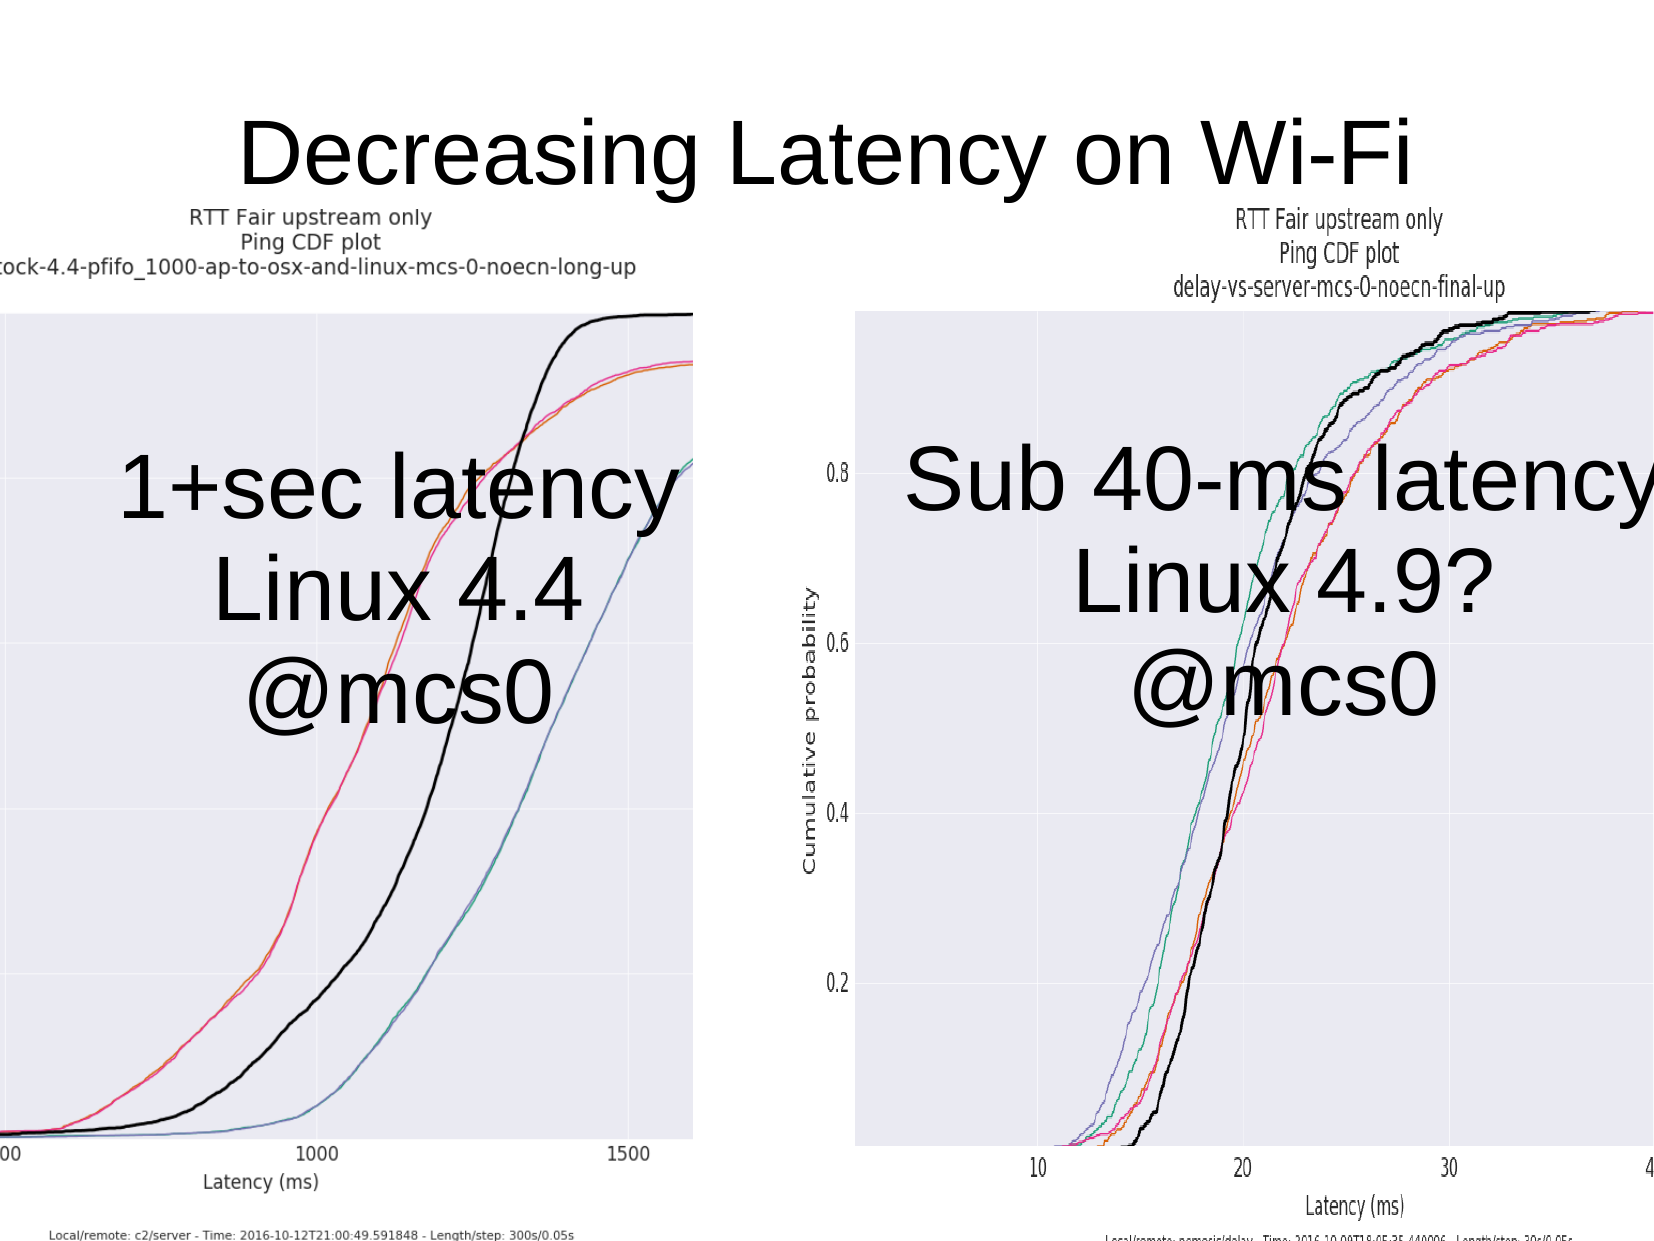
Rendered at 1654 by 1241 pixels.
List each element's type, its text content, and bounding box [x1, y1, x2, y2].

picture [0, 736, 1654, 1241]
title Sub 40-ms latency Linux 4.9? @mcs0 [540, 427, 1654, 736]
picture [0, 207, 1654, 435]
title Decreasing Latency on Wi-Fi [82, 49, 1571, 209]
title 1+sec latency Linux 4.4 @mcs0 [0, 435, 1144, 743]
